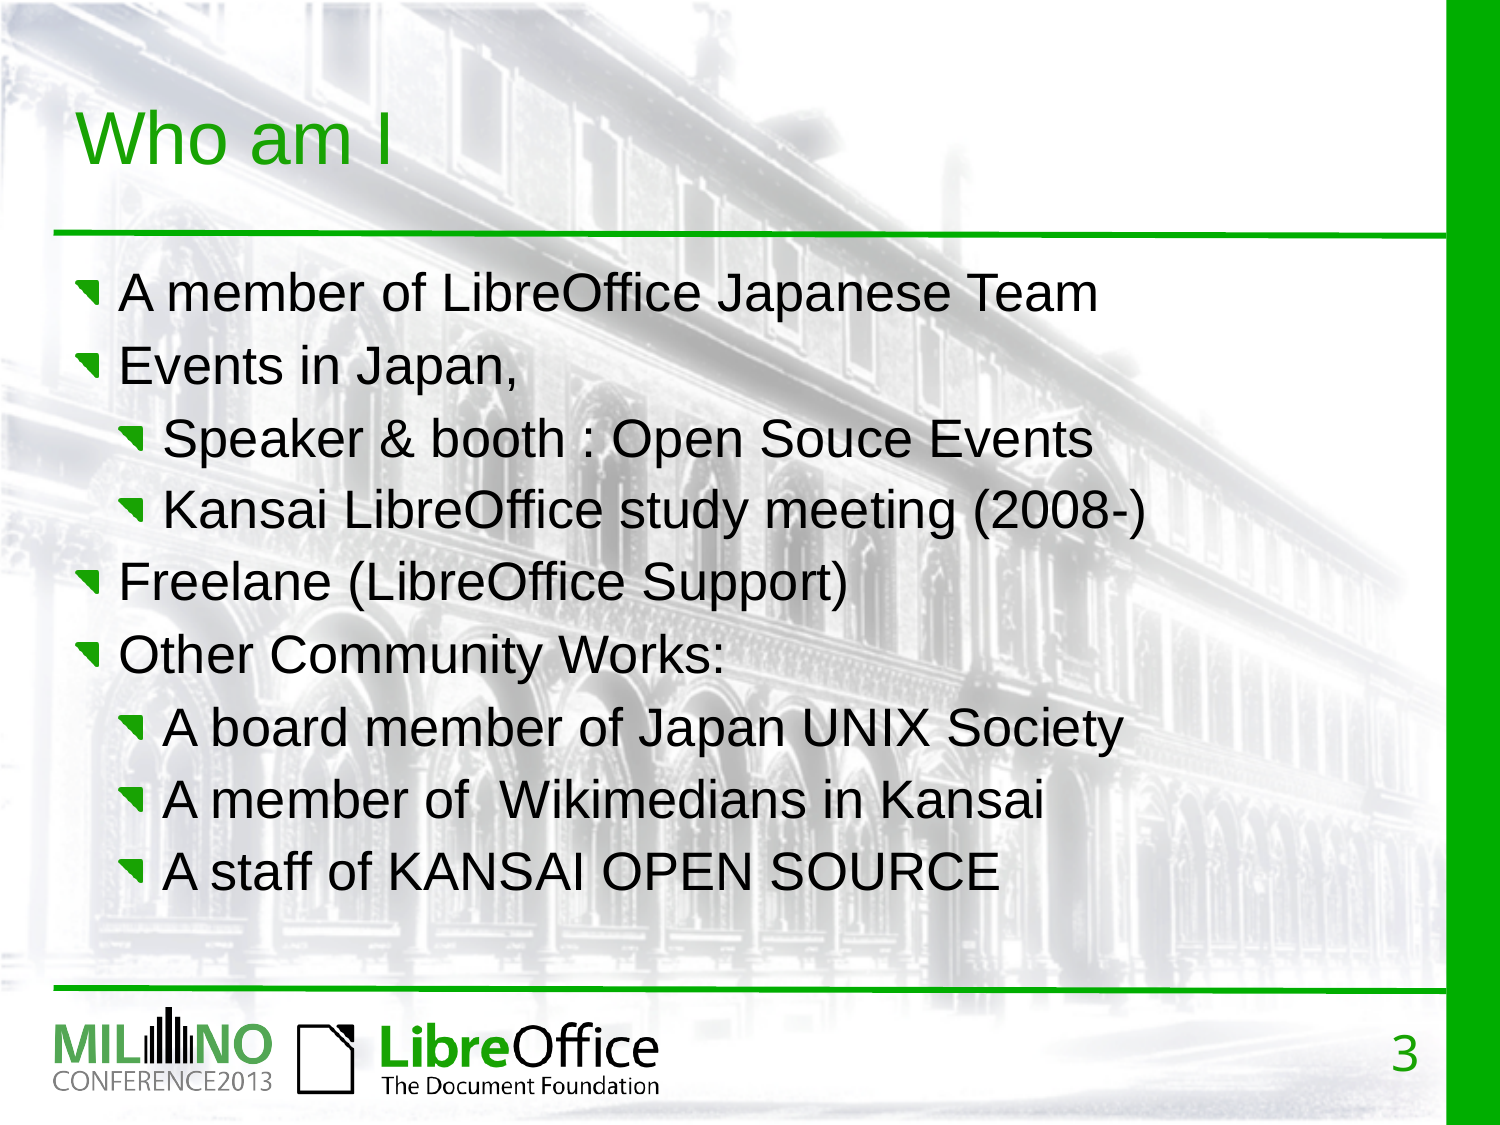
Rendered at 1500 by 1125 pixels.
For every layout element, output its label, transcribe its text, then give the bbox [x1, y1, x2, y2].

picture [0, 1, 1446, 1125]
title Who am I [75, 96, 1425, 181]
list A member of LibreOffice Japanese Team Events in Japan, Speaker & booth : Open Souce Events Kansai LibreOffice study meeting (2008-) Freelane (LibreOffice Support) Other Community Works: A board member of Japan UNIX Society A member of Wikimedians in Kansai A staff of KANSAI OPEN SOURCE [75, 262, 1425, 902]
